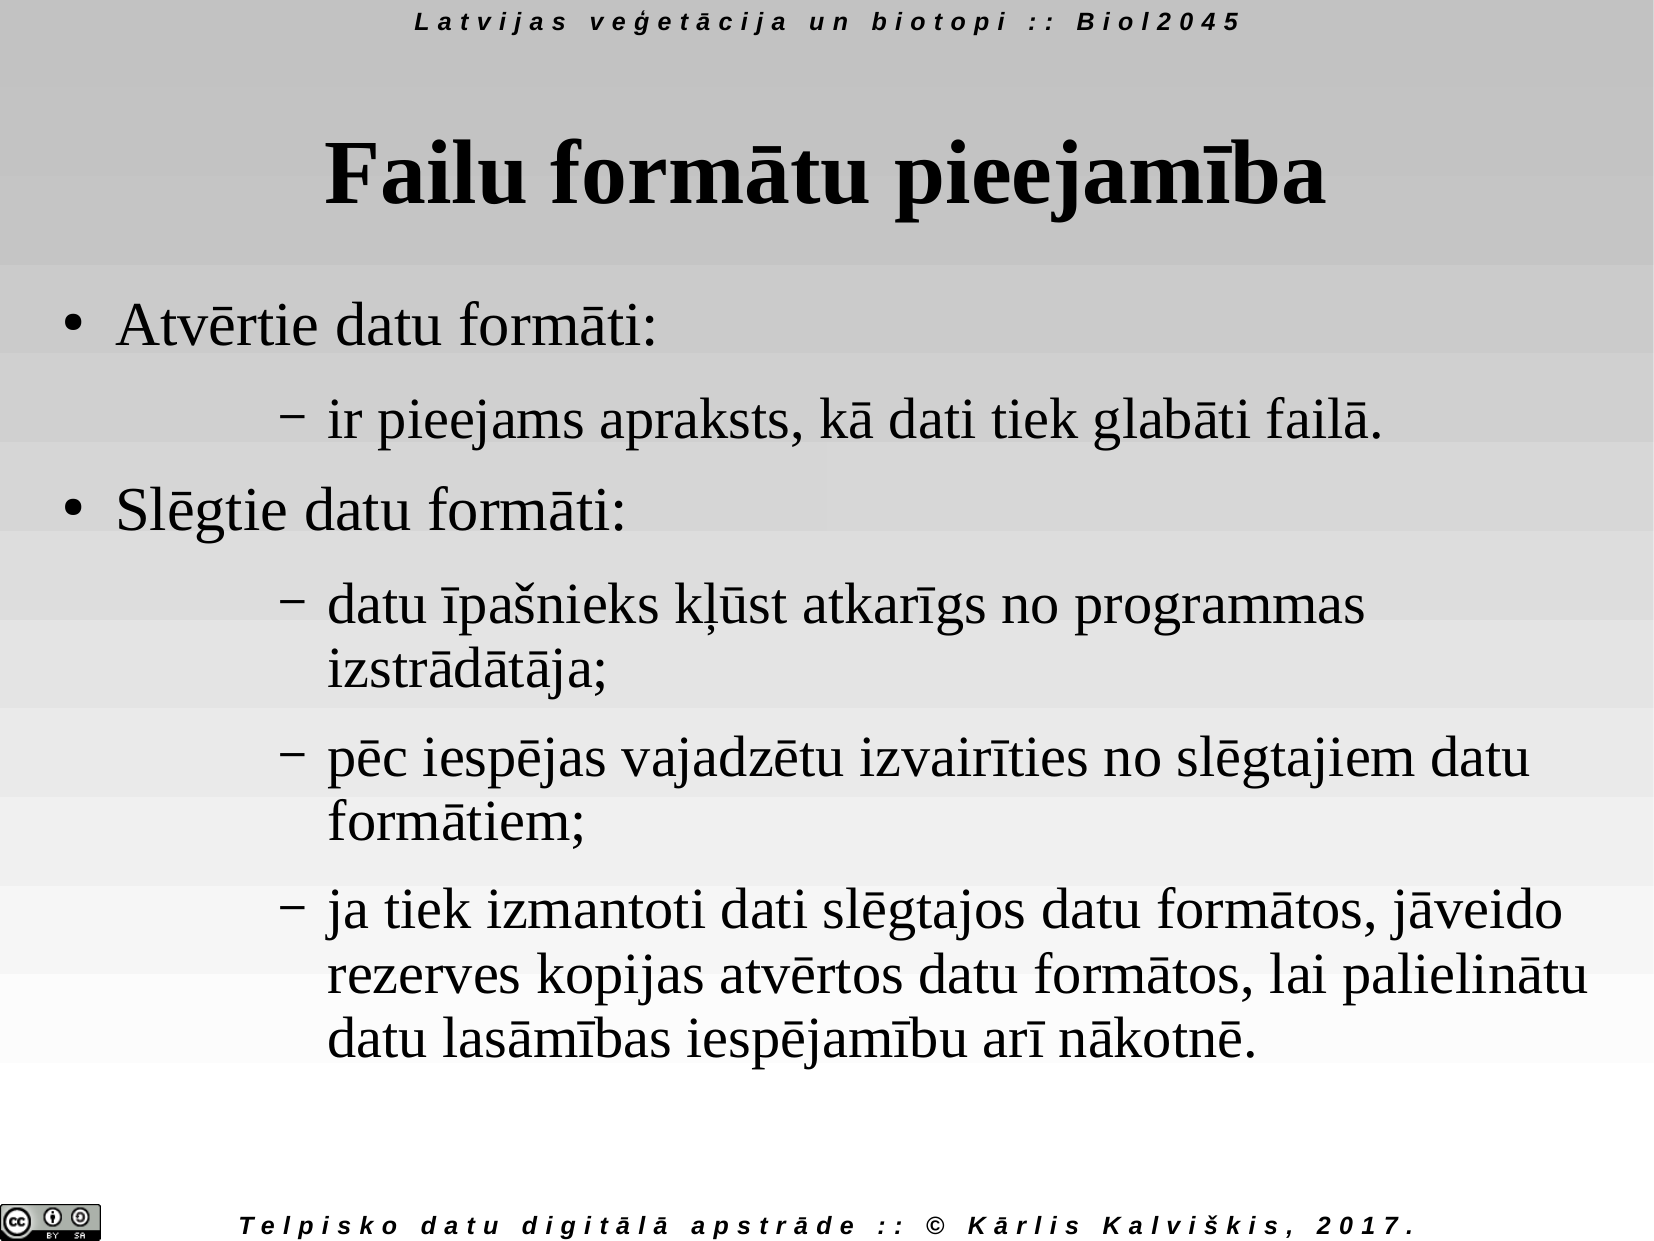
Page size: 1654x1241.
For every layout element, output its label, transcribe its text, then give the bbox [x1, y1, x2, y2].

list Atvērtie datu formāti: ir pieejams apraksts, kā dati tiek glabāti failā. Slēgtie datu formāti: datu īpašnieks kļūst atkarīgs no programmas izstrādātāja; pēc iespējas vajadzētu izvairīties no slēgtajiem datu formātiem; ja tiek izmantoti dati slēgtajos datu formātos, jāveido rezerves kopijas atvērtos datu formātos, lai palielinātu datu lasāmības iespējamību arī nākotnē. [44, 289, 1610, 1113]
title Failu formātu pieejamība [29, 49, 1625, 296]
picture [0, 0, 1654, 1241]
